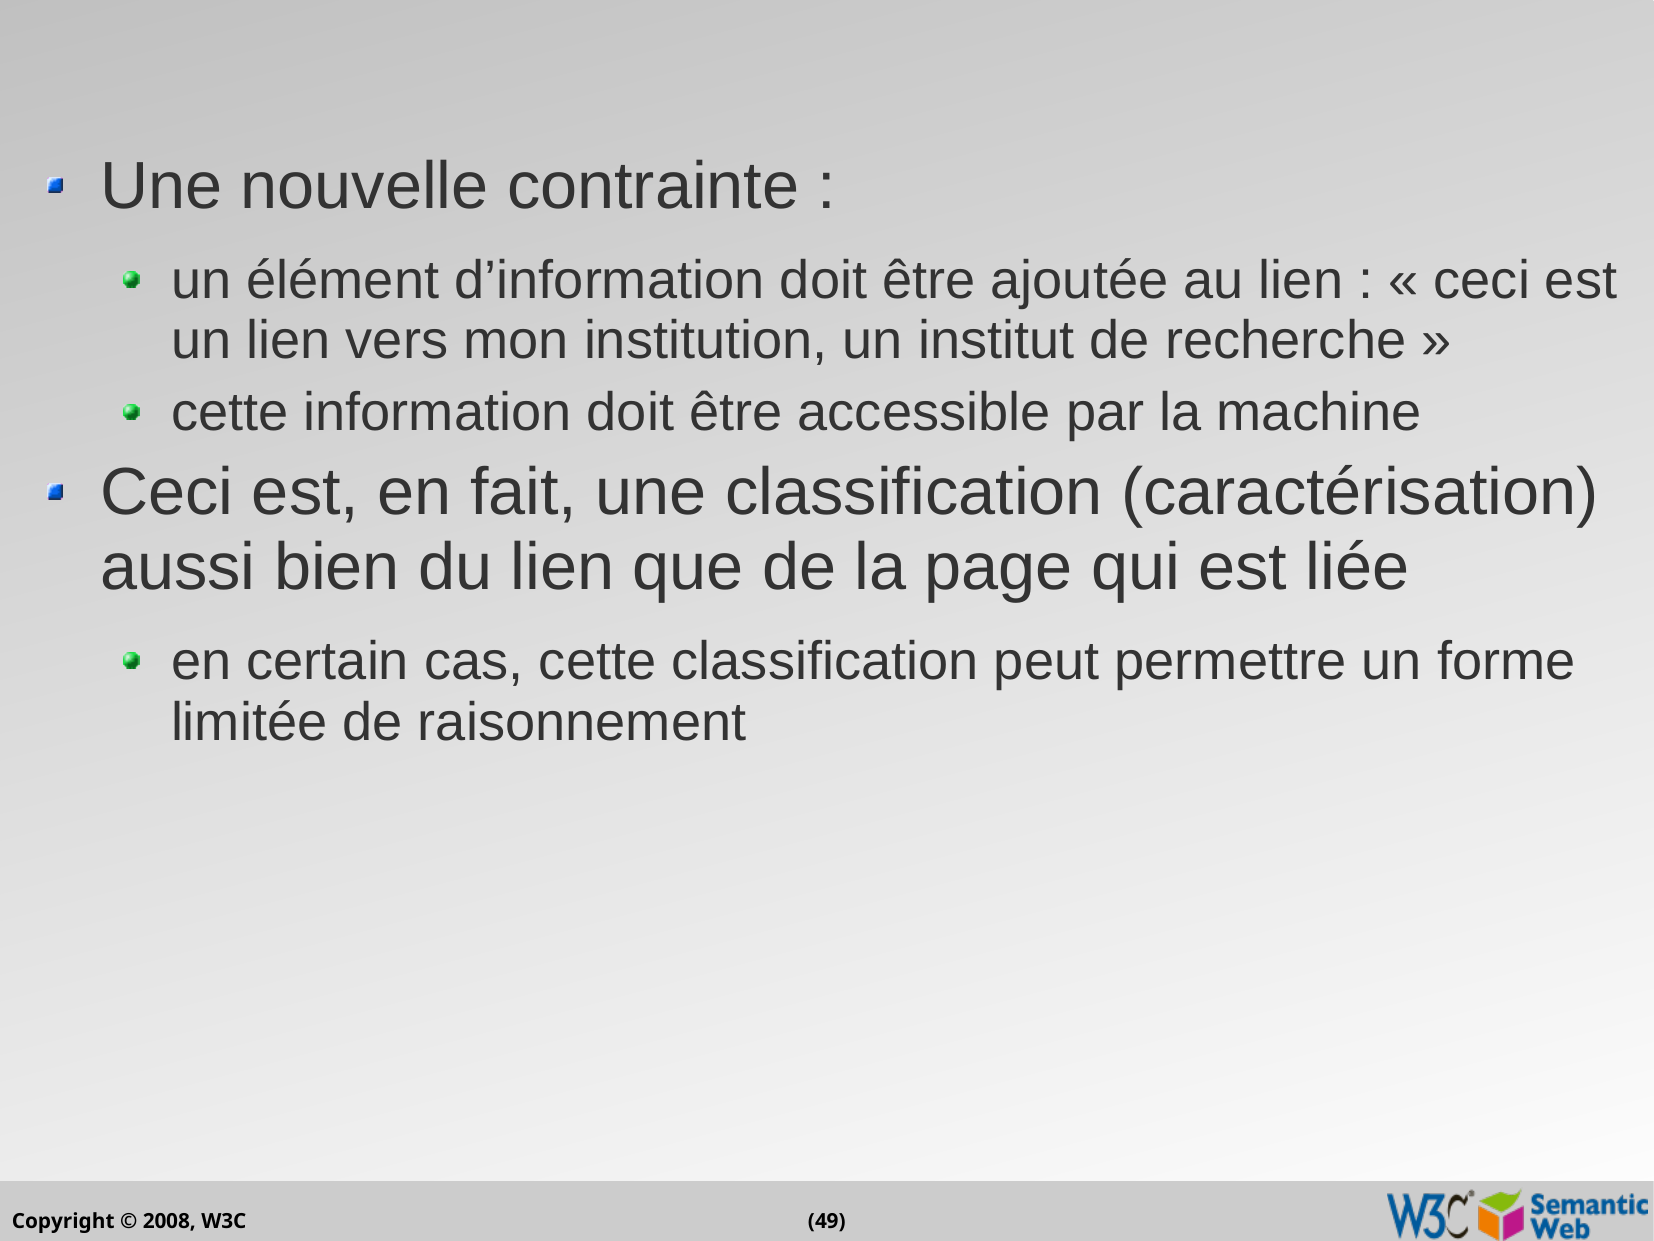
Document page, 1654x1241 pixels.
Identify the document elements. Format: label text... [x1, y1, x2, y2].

picture [1387, 1187, 1648, 1241]
list Une nouvelle contrainte : un élément d’information doit être ajoutée au lien : « ceci est un lien vers mon institution, un institut de recherche » cette information doit être accessible par la machine Ceci est, en fait, une classification (caractérisation) aussi bien du lien que de la page qui est liée en certain cas, cette classification peut permettre un forme limitée de raisonnement [29, 147, 1624, 1134]
